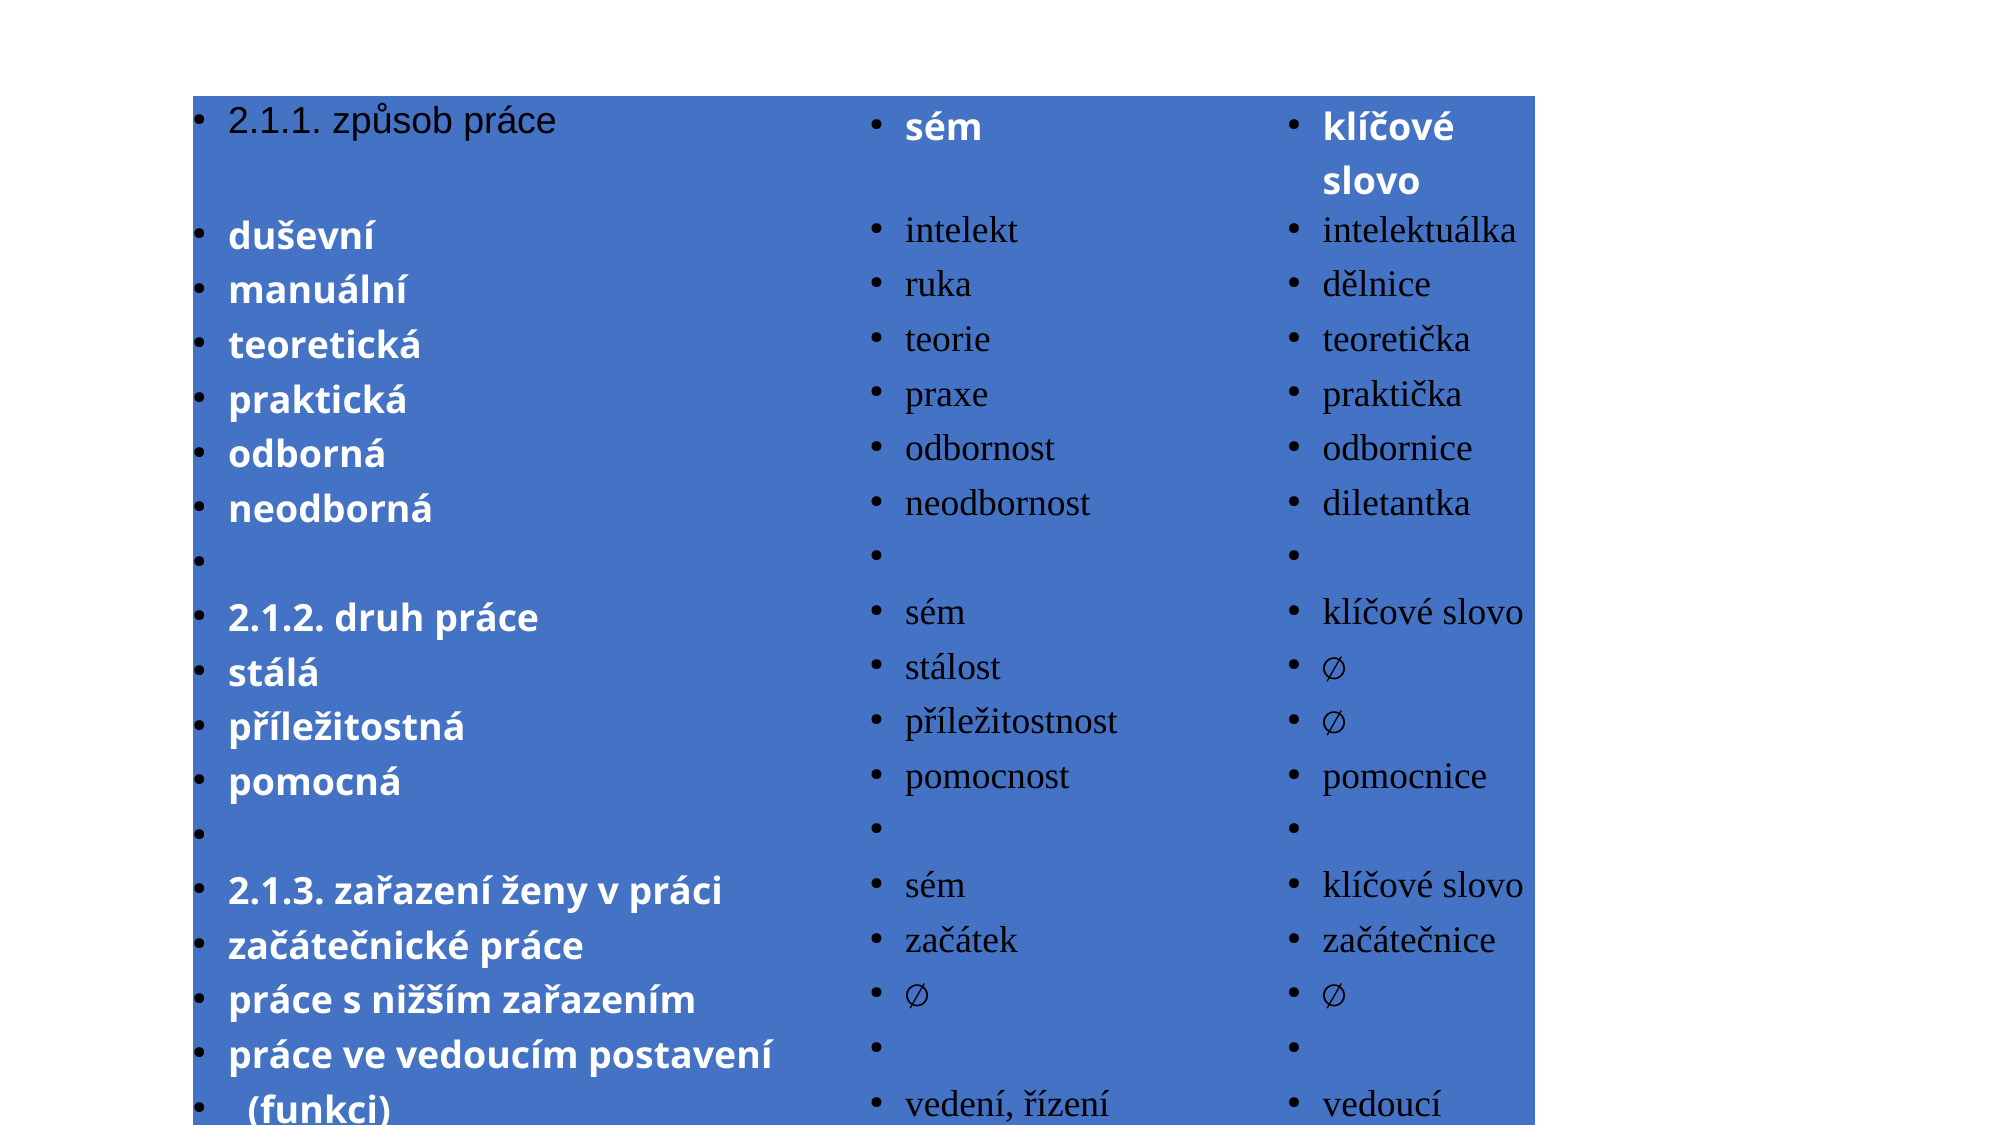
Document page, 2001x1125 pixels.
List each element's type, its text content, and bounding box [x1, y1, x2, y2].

table_cell stálá [193, 643, 870, 697]
table_cell práce ve vedoucím postavení [193, 1025, 870, 1080]
table_cell teoretička [1287, 315, 1535, 370]
table_header 2.1.1. způsob práce [193, 96, 870, 206]
table_cell neodbornost [870, 479, 1287, 533]
table_cell dělnice [1287, 260, 1535, 315]
table_cell [870, 533, 1287, 588]
table_header sém [870, 96, 1287, 206]
table_cell diletantka [1287, 479, 1535, 533]
table_cell 2.1.3. zařazení ženy v práci [193, 861, 870, 916]
table_cell začátečnické práce [193, 916, 870, 970]
table_cell pomocnice [1287, 752, 1535, 807]
table_cell intelektuálka [1287, 206, 1535, 260]
table_cell pomocná [193, 752, 870, 807]
table_cell [870, 1025, 1287, 1080]
table_header klíčové slovo [1287, 96, 1535, 206]
table_cell ∅ [1287, 697, 1535, 752]
table_cell [193, 533, 870, 588]
table_cell teoretická [193, 315, 870, 370]
table_cell začátečnice [1287, 916, 1535, 970]
table_cell praktička [1287, 370, 1535, 424]
table_cell [193, 807, 870, 861]
table_cell začátek [870, 916, 1287, 970]
table_cell příležitostnost [870, 697, 1287, 752]
table_cell odbornost [870, 424, 1287, 479]
table_cell příležitostná [193, 697, 870, 752]
table_cell ∅ [1287, 643, 1535, 697]
table_cell odborná [193, 424, 870, 479]
table_cell vedoucí [1287, 1080, 1535, 1125]
table_cell ruka [870, 260, 1287, 315]
table_cell práce s nižším zařazením [193, 970, 870, 1025]
table_cell [1287, 807, 1535, 861]
table_cell [870, 807, 1287, 861]
table_cell odbornice [1287, 424, 1535, 479]
table_cell neodborná [193, 479, 870, 533]
table_cell sém [870, 588, 1287, 643]
table_cell intelekt [870, 206, 1287, 260]
table_cell manuální [193, 260, 870, 315]
table_cell klíčové slovo [1287, 588, 1535, 643]
table_cell pomocnost [870, 752, 1287, 807]
table_cell teorie [870, 315, 1287, 370]
table_cell [1287, 533, 1535, 588]
table_cell klíčové slovo [1287, 861, 1535, 916]
table_cell vedení, řízení [870, 1080, 1287, 1125]
table_cell praktická [193, 370, 870, 424]
table_cell ∅ [1287, 970, 1535, 1025]
table_cell (funkci) [193, 1080, 870, 1125]
table_cell [1287, 1025, 1535, 1080]
table_cell stálost [870, 643, 1287, 697]
table_cell 2.1.2. druh práce [193, 588, 870, 643]
table_cell duševní [193, 206, 870, 260]
table_cell praxe [870, 370, 1287, 424]
table_cell sém [870, 861, 1287, 916]
table_cell ∅ [870, 970, 1287, 1025]
